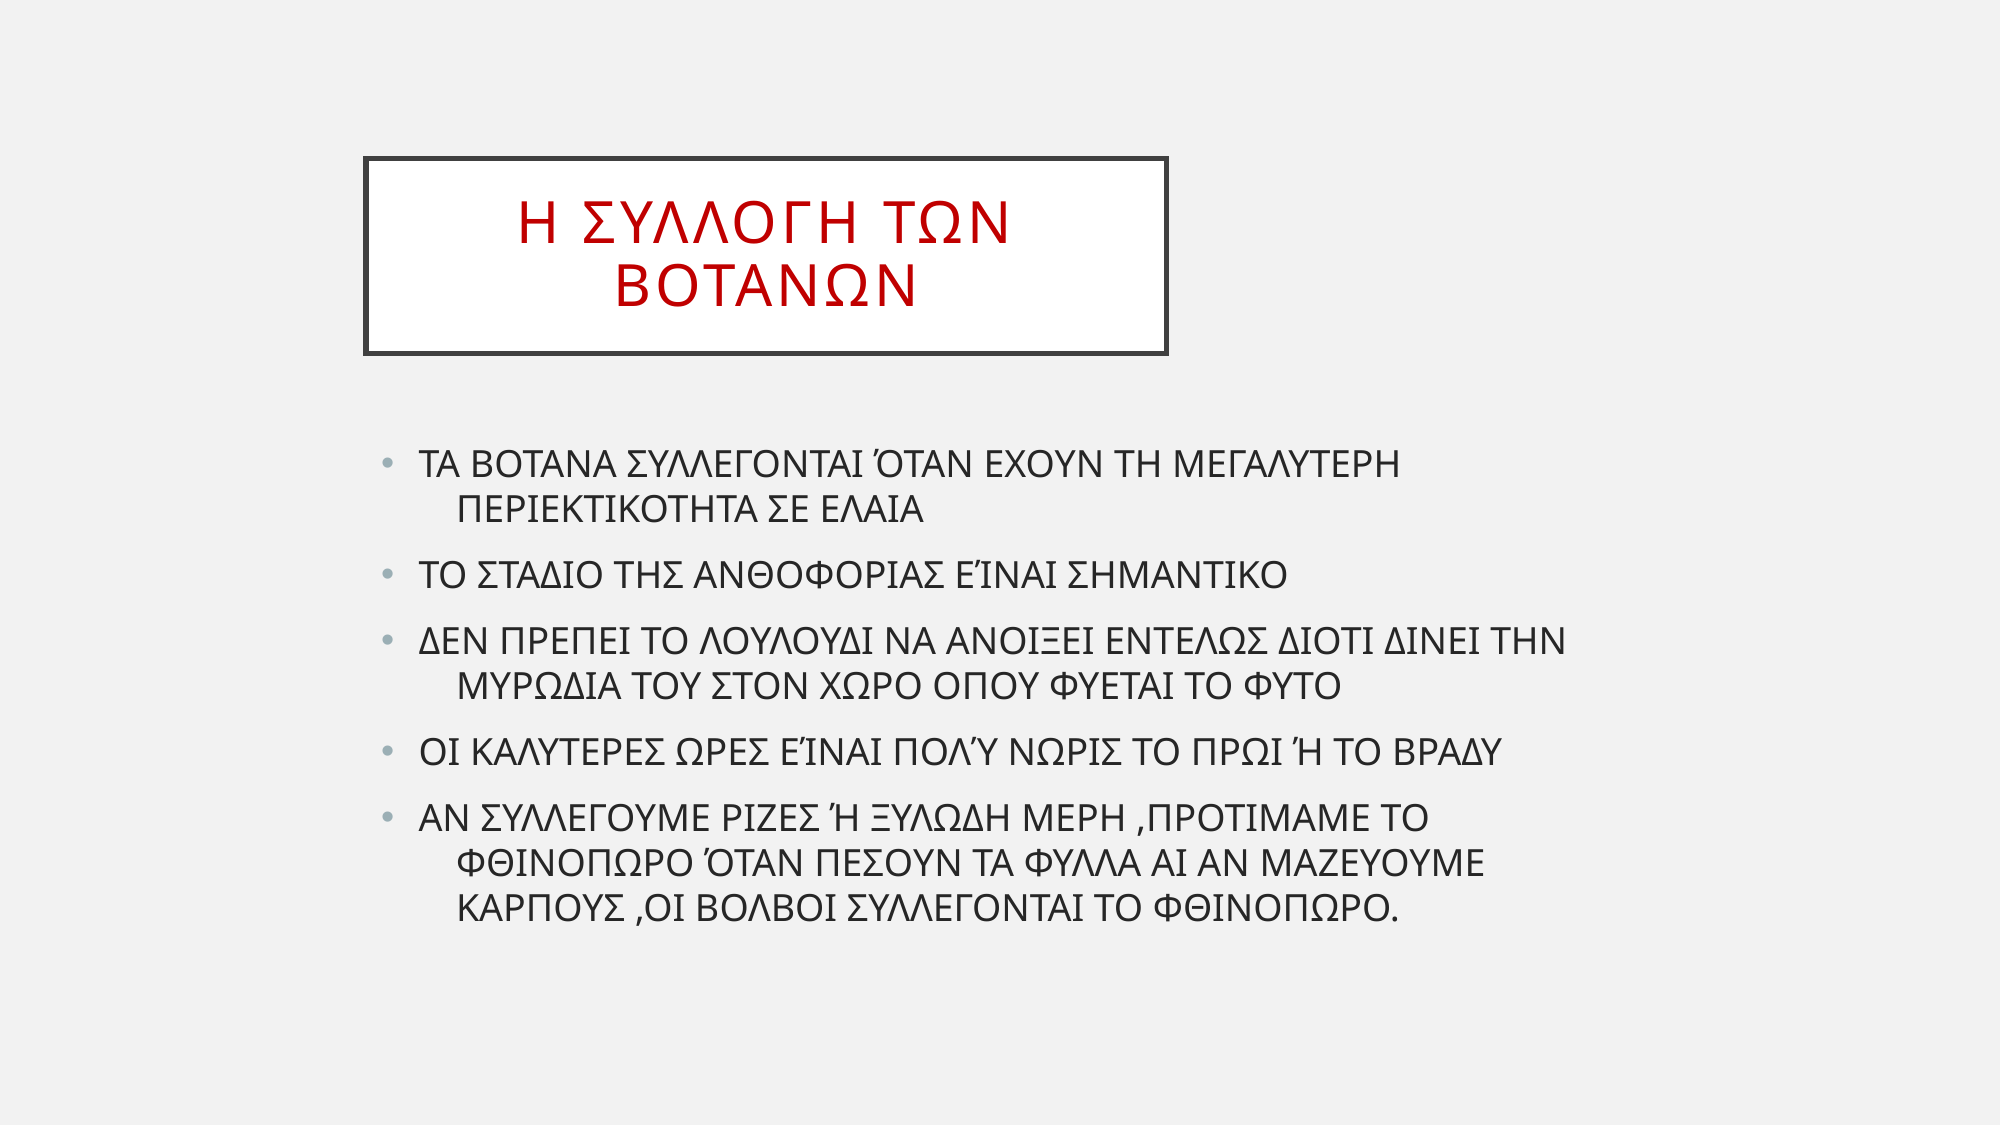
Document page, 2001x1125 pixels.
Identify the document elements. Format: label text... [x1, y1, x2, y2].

list ΤΑ ΒΟΤΑΝΑ ΣΥΛΛΕΓΟΝΤΑΙ ΌΤΑΝ ΕΧΟΥΝ ΤΗ ΜΕΓΑΛΥΤΕΡΗ ΠΕΡΙΕΚΤΙΚΟΤΗΤΑ ΣΕ ΕΛΑΙΑ ΤΟ ΣΤΑΔΙΟ ΤΗΣ ΑΝΘΟΦΟΡΙΑΣ ΕΊΝΑΙ ΣΗΜΑΝΤΙΚΟ ΔΕΝ ΠΡΕΠΕΙ ΤΟ ΛΟΥΛΟΥΔΙ ΝΑ ΑΝΟΙΞΕΙ ΕΝΤΕΛΩΣ ΔΙΟΤΙ ΔΙΝΕΙ ΤΗΝ ΜΥΡΩΔΙΑ ΤΟΥ ΣΤΟΝ ΧΩΡΟ ΟΠΟΥ ΦΥΕΤΑΙ ΤΟ ΦΥΤΟ ΟΙ ΚΑΛΥΤΕΡΕΣ ΩΡΕΣ ΕΊΝΑΙ ΠΟΛΎ ΝΩΡΙΣ ΤΟ ΠΡΩΙ Ή ΤΟ ΒΡΑΔΥ ΑΝ ΣΥΛΛΕΓΟΥΜΕ ΡΙΖΕΣ Ή ΞΥΛΩΔΗ ΜΕΡΗ ,ΠΡΟΤΙΜΑΜΕ ΤΟ ΦΘΙΝΟΠΩΡΟ ΌΤΑΝ ΠΕΣΟΥΝ ΤΑ ΦΥΛΛΑ ΑΙ ΑΝ ΜΑΖΕΥΟΥΜΕ ΚΑΡΠΟΥΣ ,ΟΙ ΒΟΛΒΟΙ ΣΥΛΛΕΓΟΝΤΑΙ ΤΟ ΦΘΙΝΟΠΩΡΟ. [366, 432, 1634, 942]
title Η ΣΥΛΛΟΓΗ ΤΩΝ ΒΟΤΑΝΩΝ [366, 158, 1167, 354]
